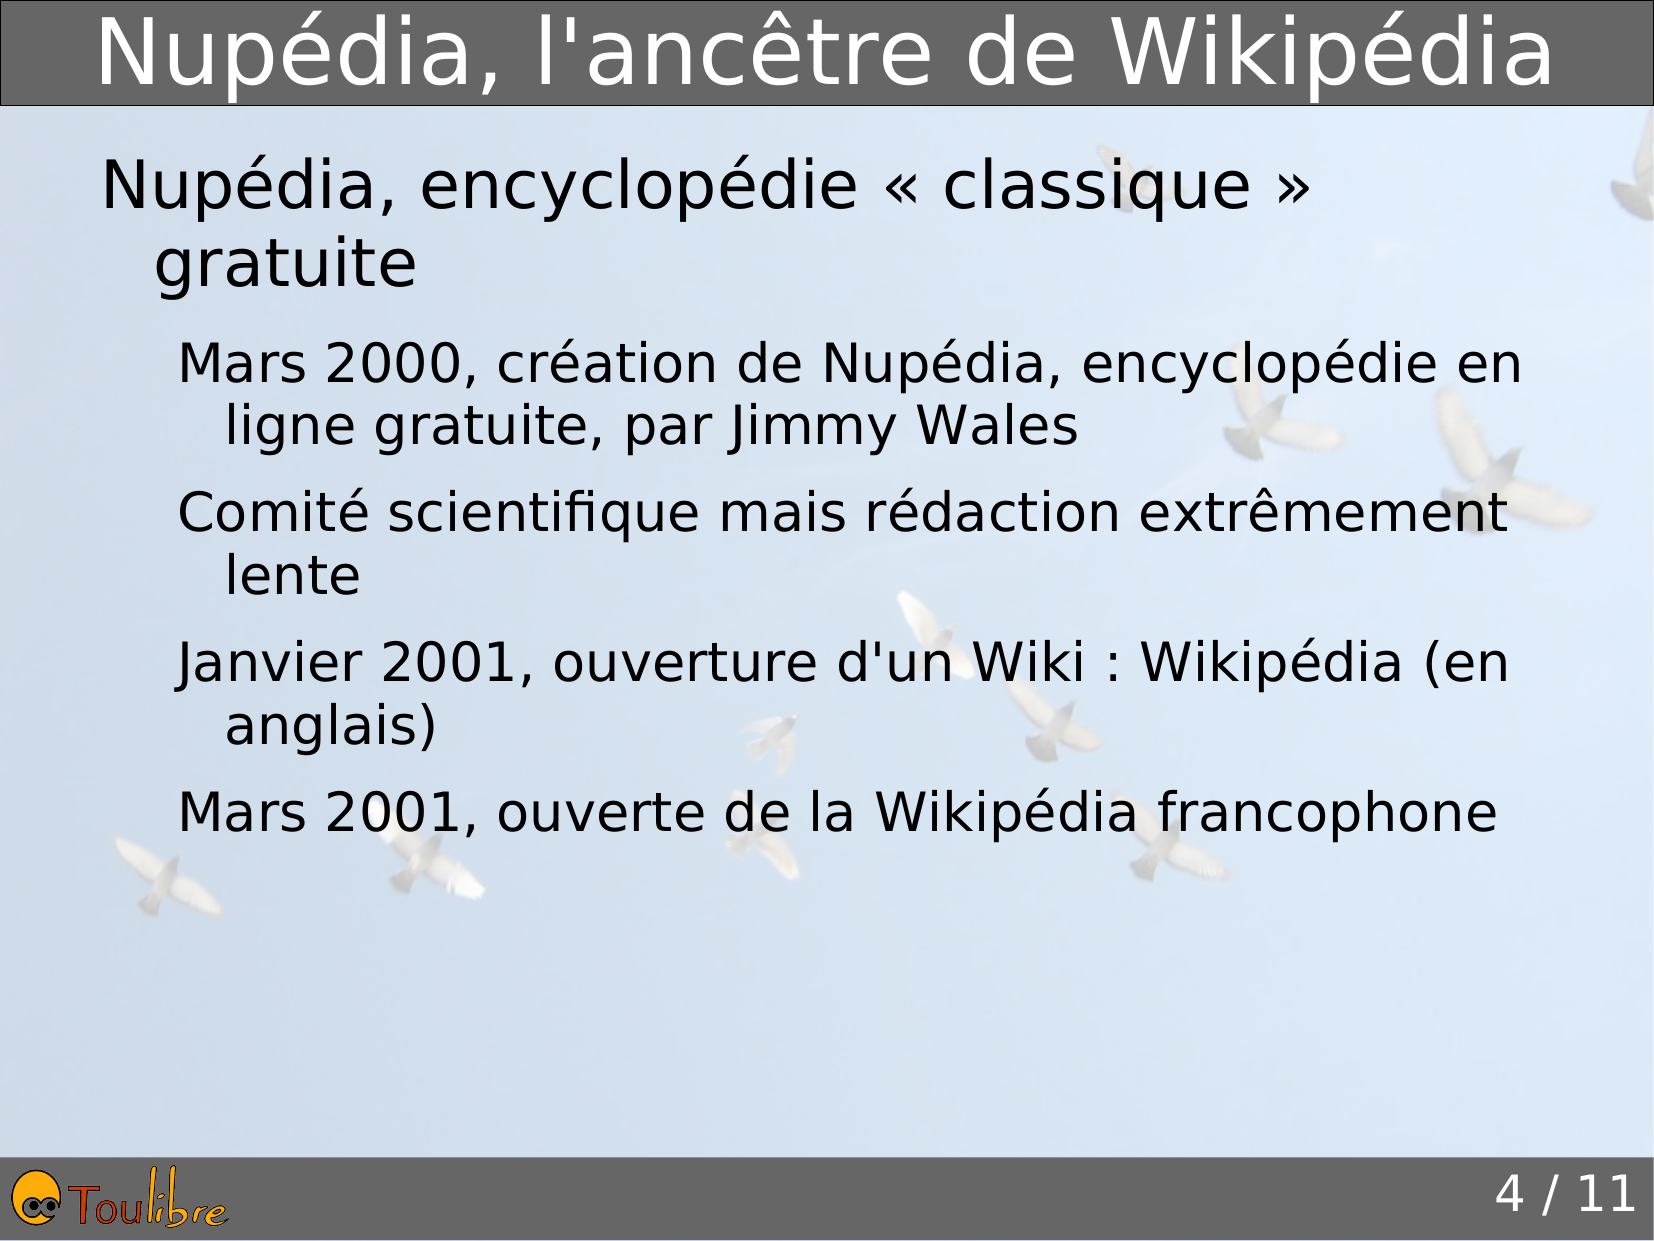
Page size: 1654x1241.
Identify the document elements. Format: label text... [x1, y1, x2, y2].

picture [11, 1165, 229, 1228]
list Nupédia, encyclopédie « classique » gratuite Mars 2000, création de Nupédia, encyclopédie en ligne gratuite, par Jimmy Wales Comité scientifique mais rédaction extrêmement lente Janvier 2001, ouverture d'un Wiki : Wikipédia (en anglais) Mars 2001, ouverte de la Wikipédia francophone [82, 146, 1571, 1094]
title Nupédia, l'ancêtre de Wikipédia [0, 0, 1654, 107]
